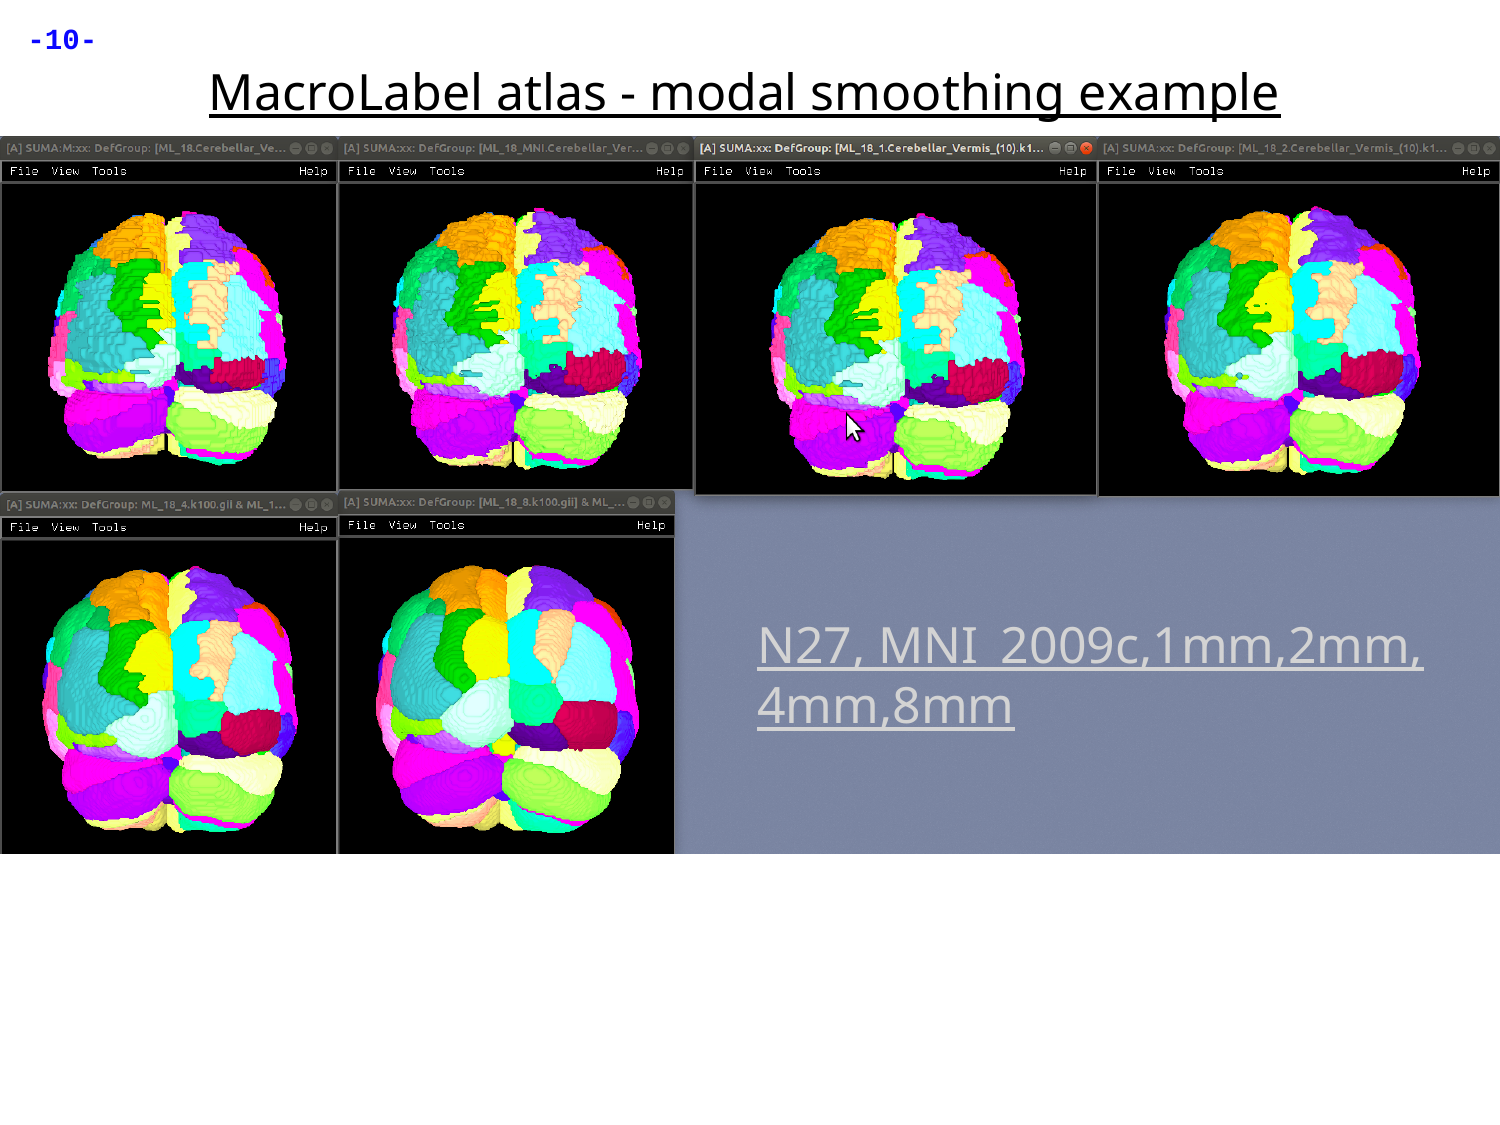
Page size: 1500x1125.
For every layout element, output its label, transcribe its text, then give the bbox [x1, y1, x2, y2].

picture [0, 136, 1500, 854]
text_box N27, MNI_2009c,1mm,2mm, 4mm,8mm [742, 605, 1441, 741]
text_box MacroLabel atlas - modal smoothing example [194, 52, 1398, 128]
